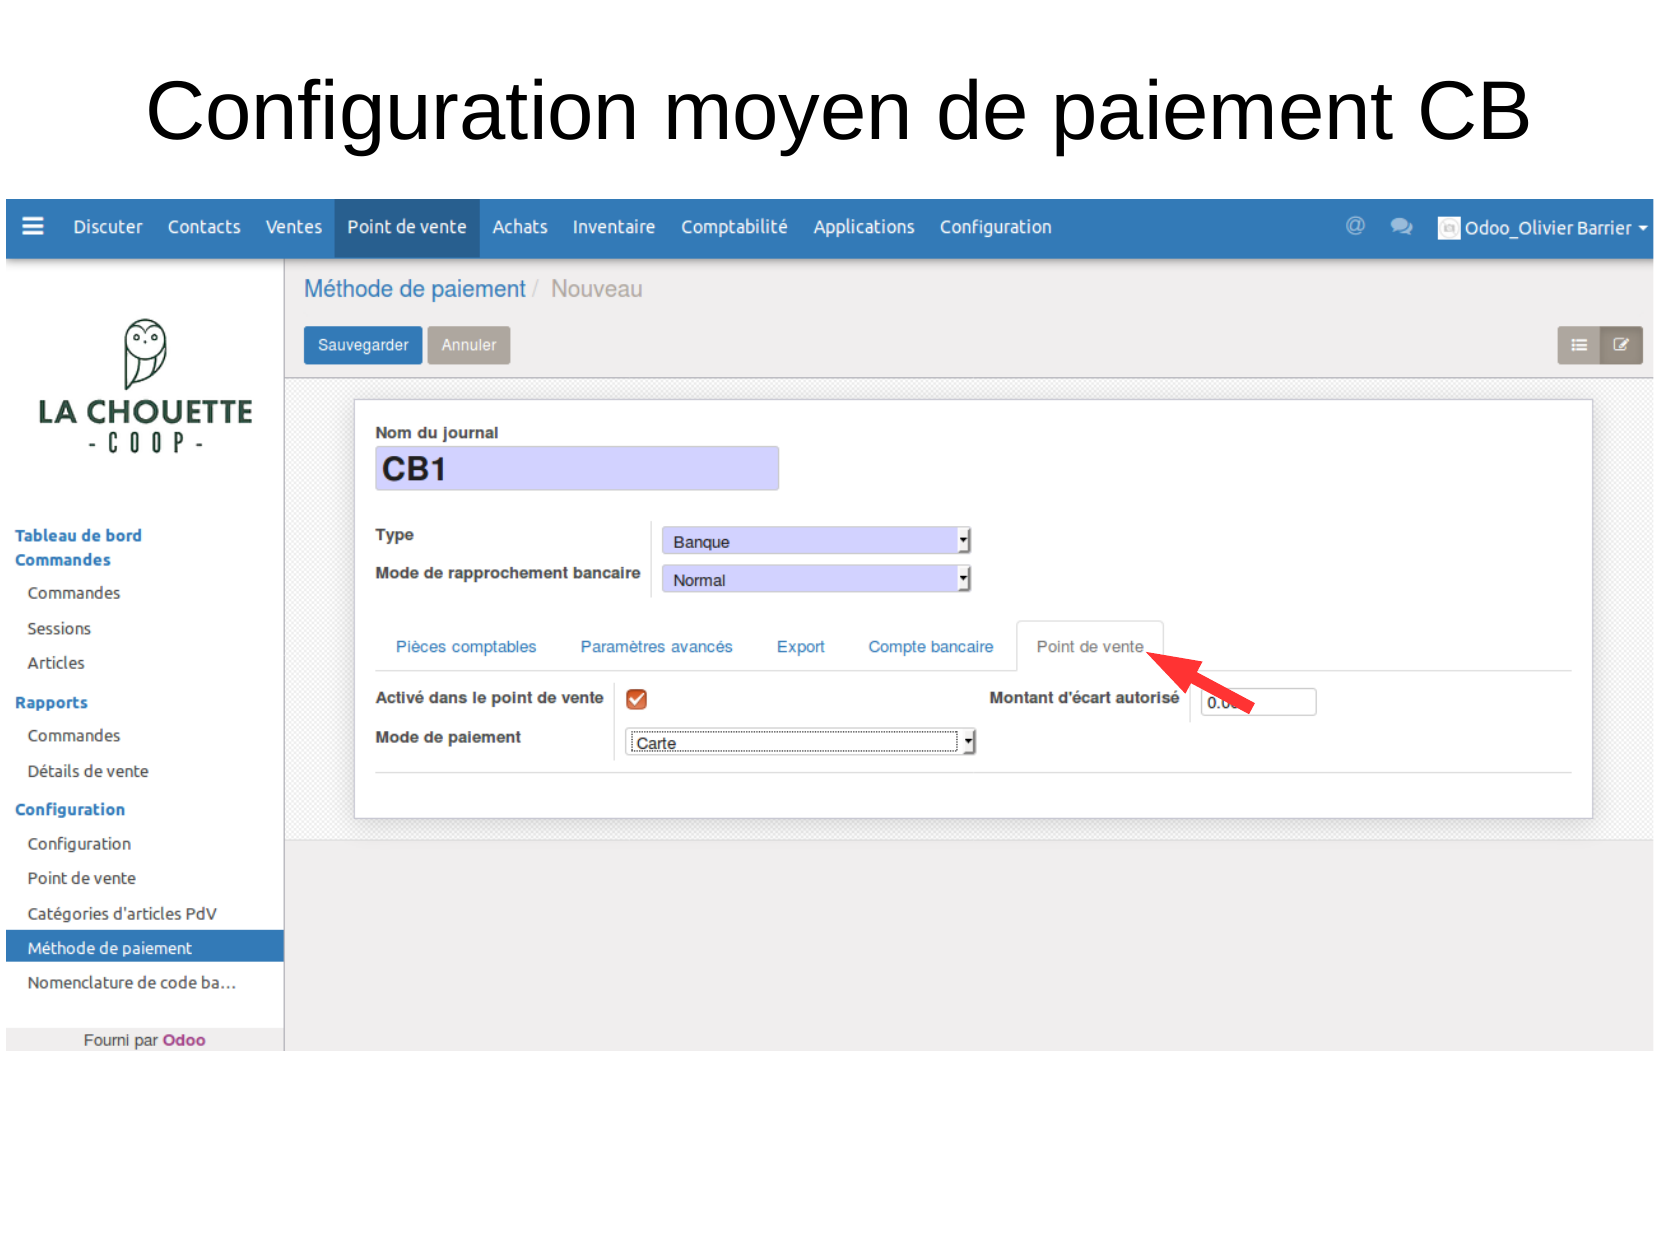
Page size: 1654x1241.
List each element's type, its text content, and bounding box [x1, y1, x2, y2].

title Configuration moyen de paiement CB [82, 49, 1571, 166]
picture [6, 199, 1654, 1051]
